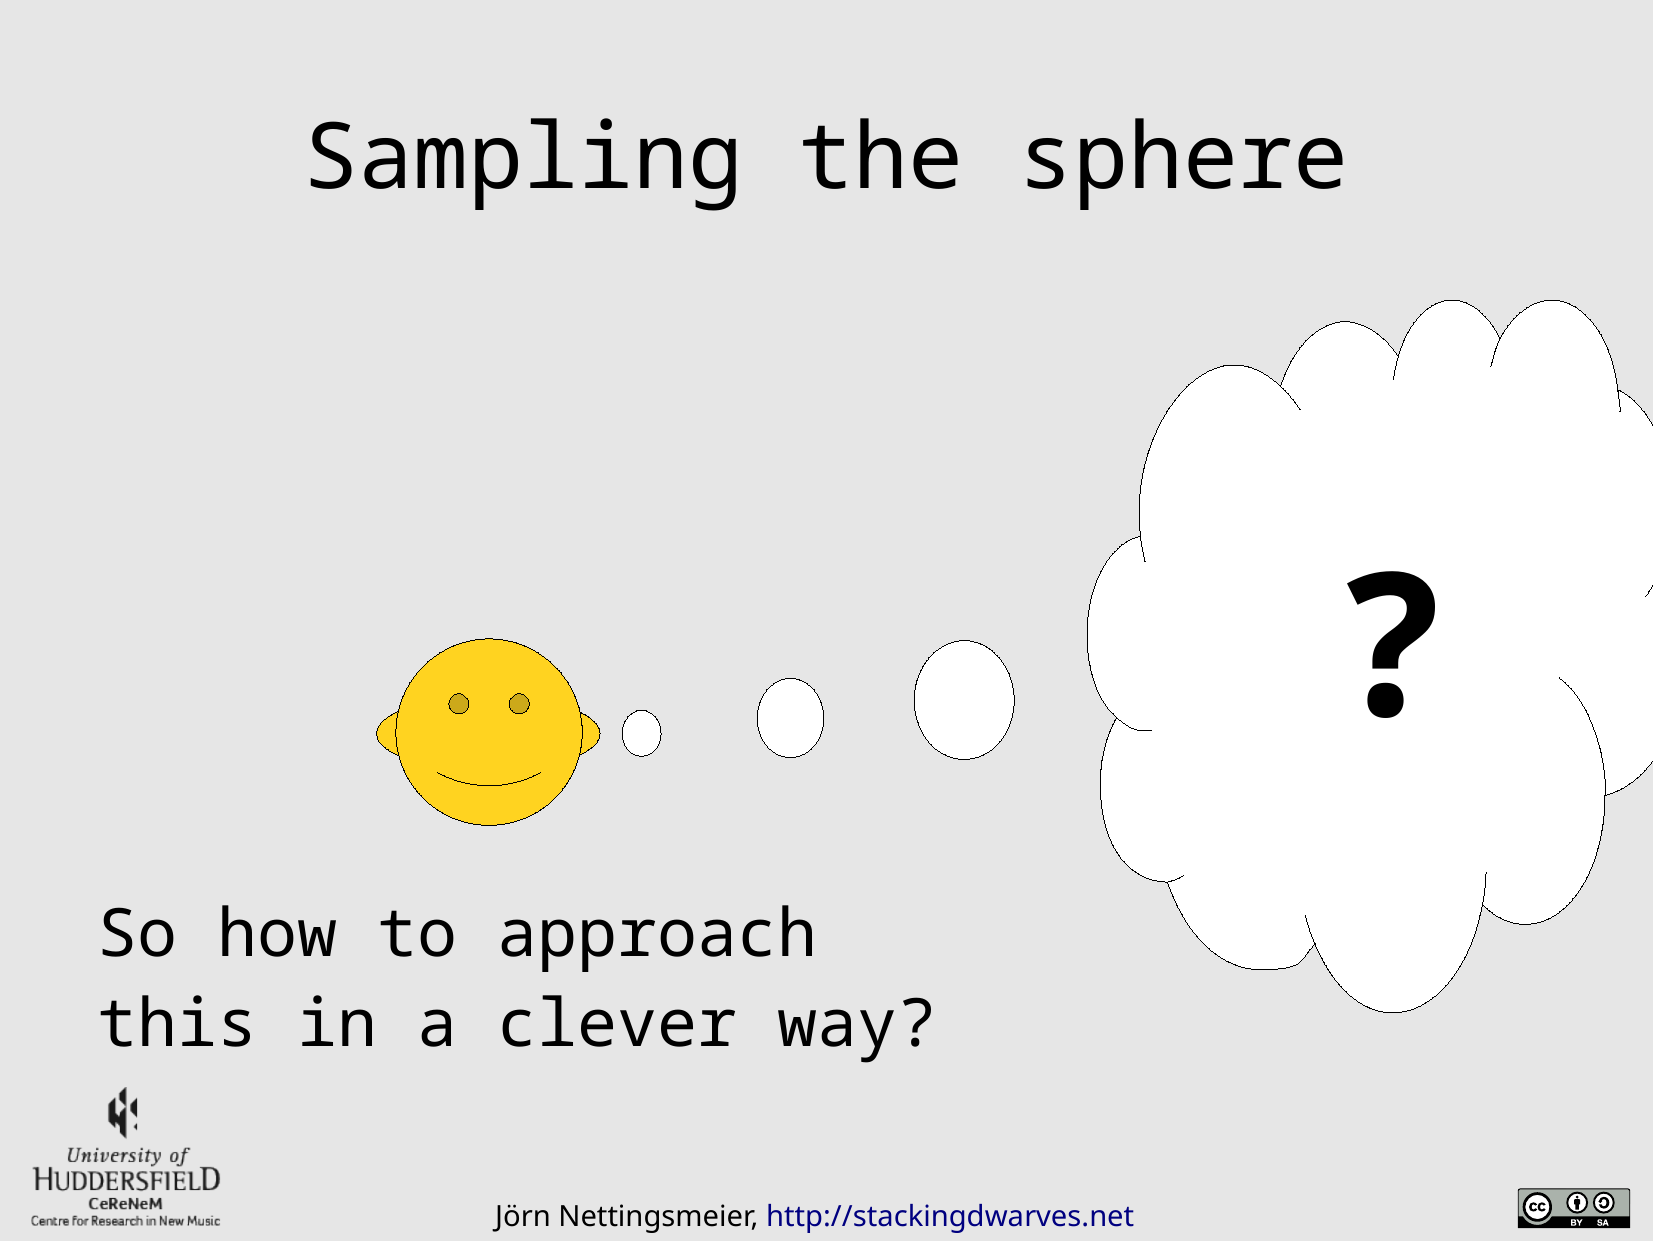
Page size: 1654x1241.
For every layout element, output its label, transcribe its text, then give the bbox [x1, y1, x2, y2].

text_box ? [1316, 495, 1504, 781]
text_box [1087, 300, 1653, 1013]
text_box So how to approach this in a clever way? [37, 877, 1276, 1126]
text_box [757, 678, 824, 758]
text_box [914, 640, 1015, 760]
text_box [622, 710, 662, 757]
text_box [376, 638, 601, 826]
title Sampling the sphere [82, 45, 1571, 261]
picture [31, 1087, 222, 1229]
